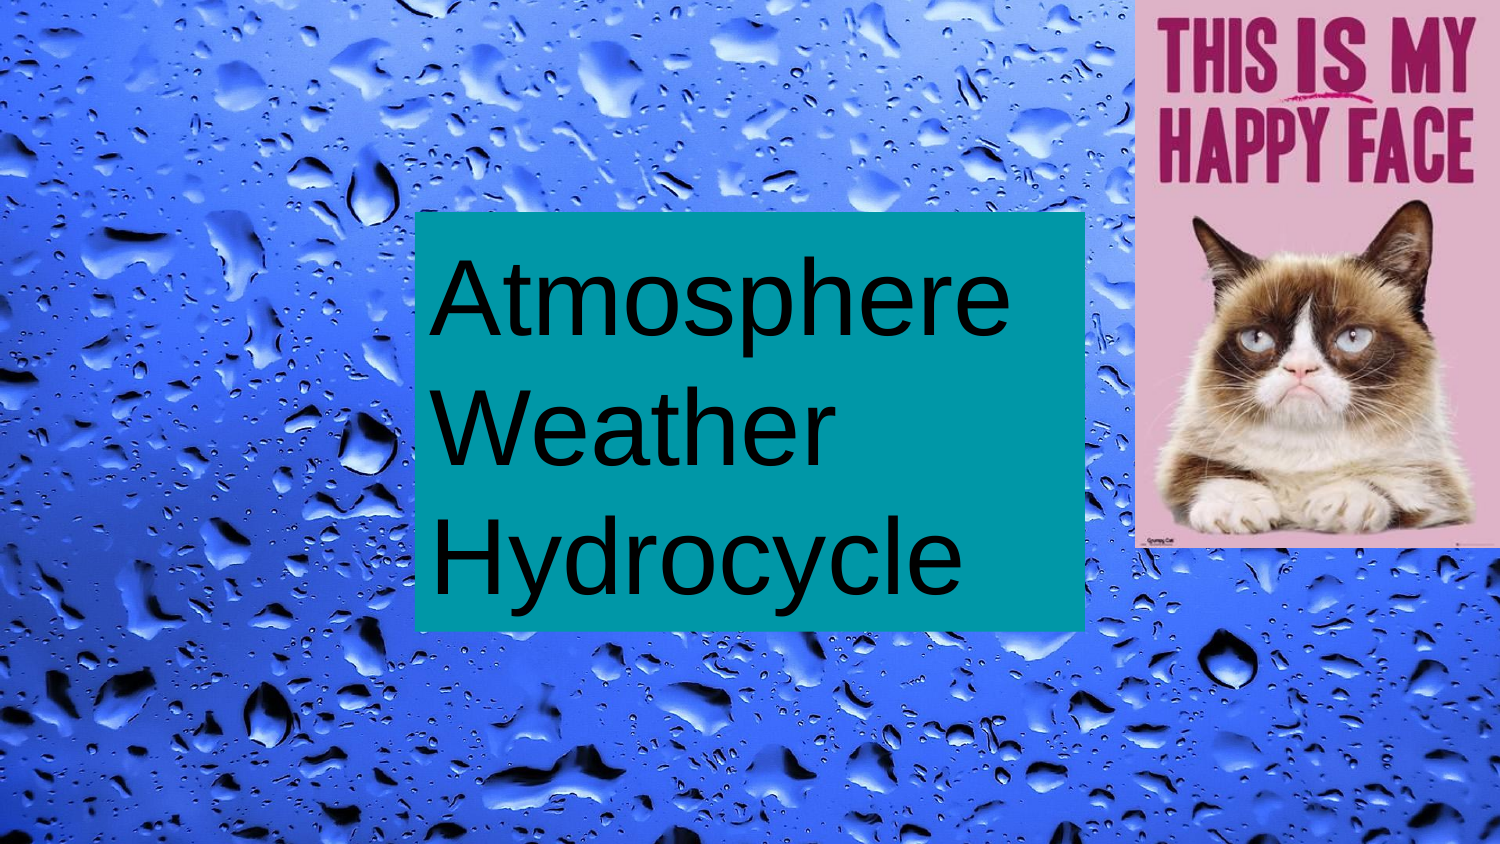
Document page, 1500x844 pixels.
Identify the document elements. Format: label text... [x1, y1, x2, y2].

title Atmosphere Weather Hydrocycle [414, 212, 1085, 632]
picture [0, 0, 1500, 844]
